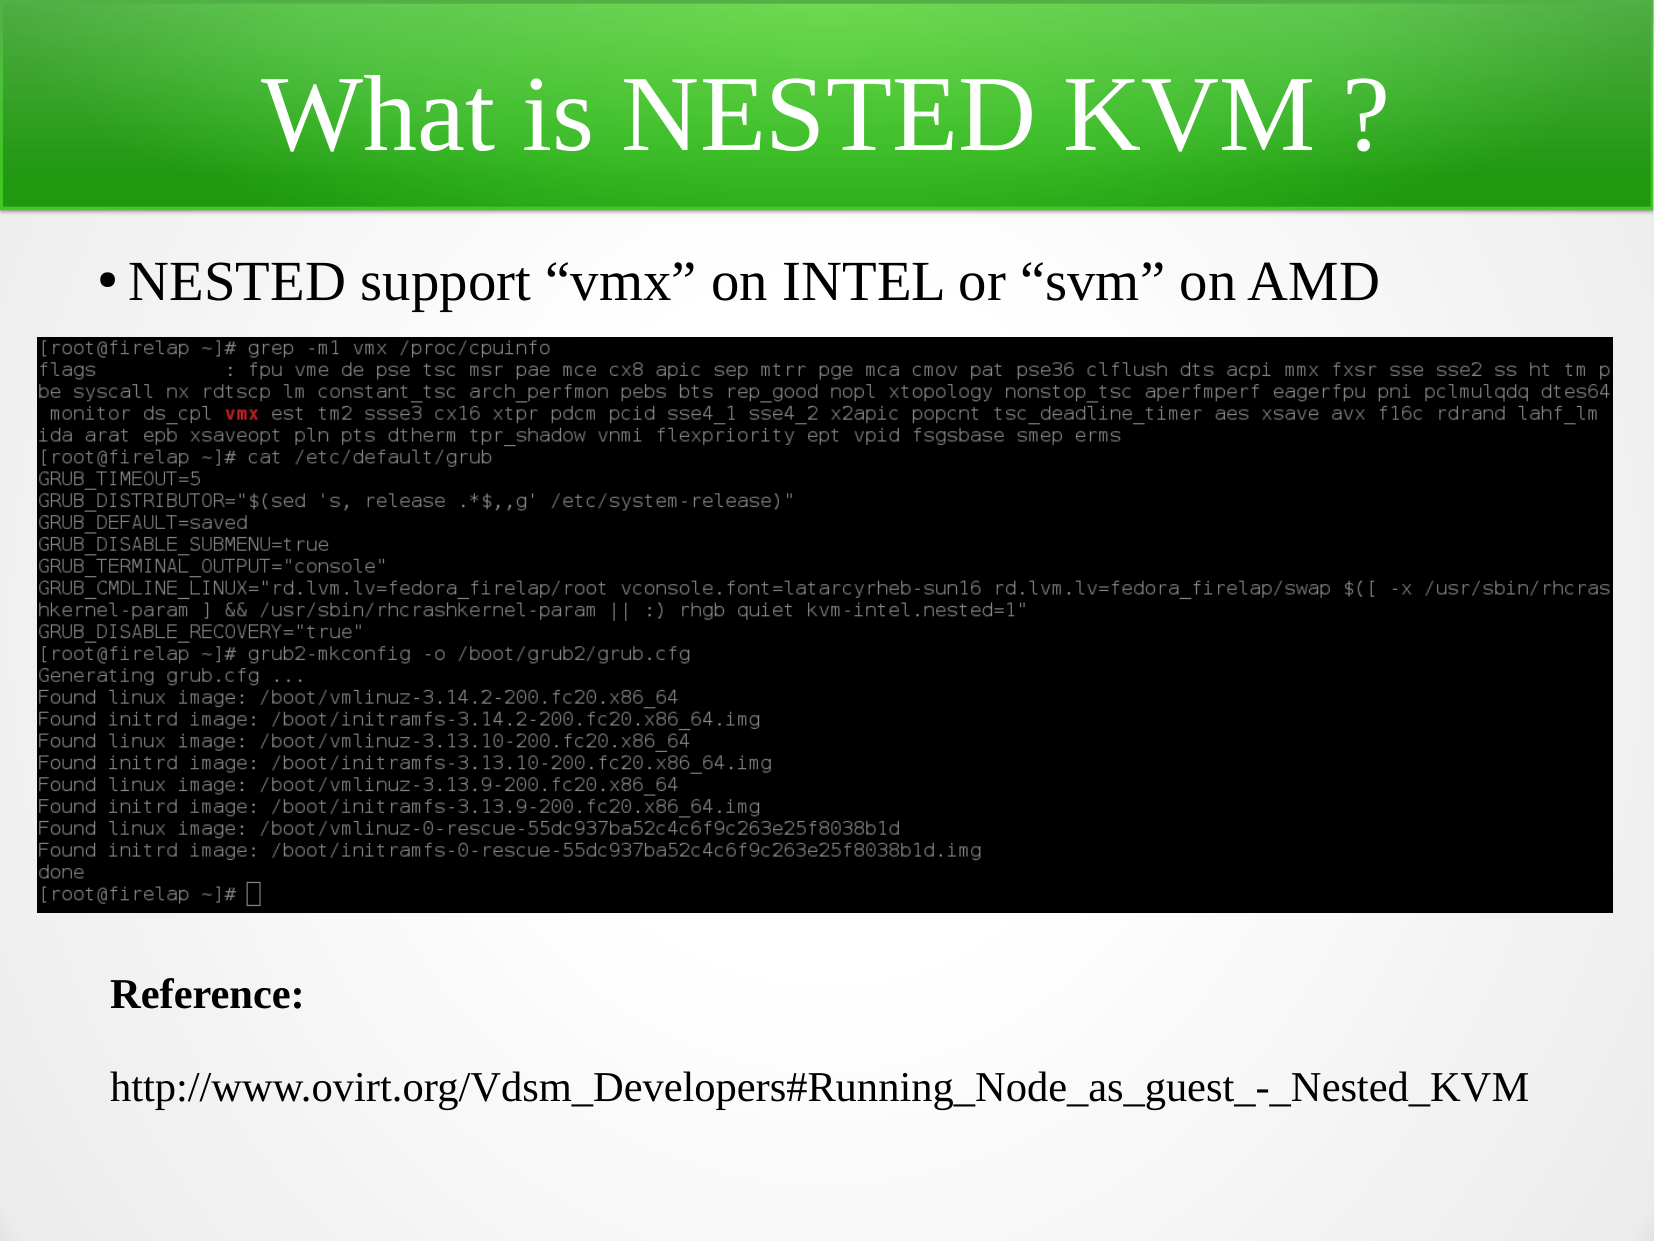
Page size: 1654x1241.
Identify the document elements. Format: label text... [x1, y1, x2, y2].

title What is NESTED KVM ? [82, 49, 1571, 179]
list NESTED support “vmx” on INTEL or “svm” on AMD Reference: http://www.ovirt.org/Vdsm_Developers#Running_Node_as_guest_-_Nested_KVM [82, 913, 1538, 1163]
list NESTED support “vmx” on INTEL or “svm” on AMD Reference: http://www.ovirt.org/Vdsm_Developers#Running_Node_as_guest_-_Nested_KVM [82, 249, 1538, 337]
picture [37, 337, 1613, 913]
